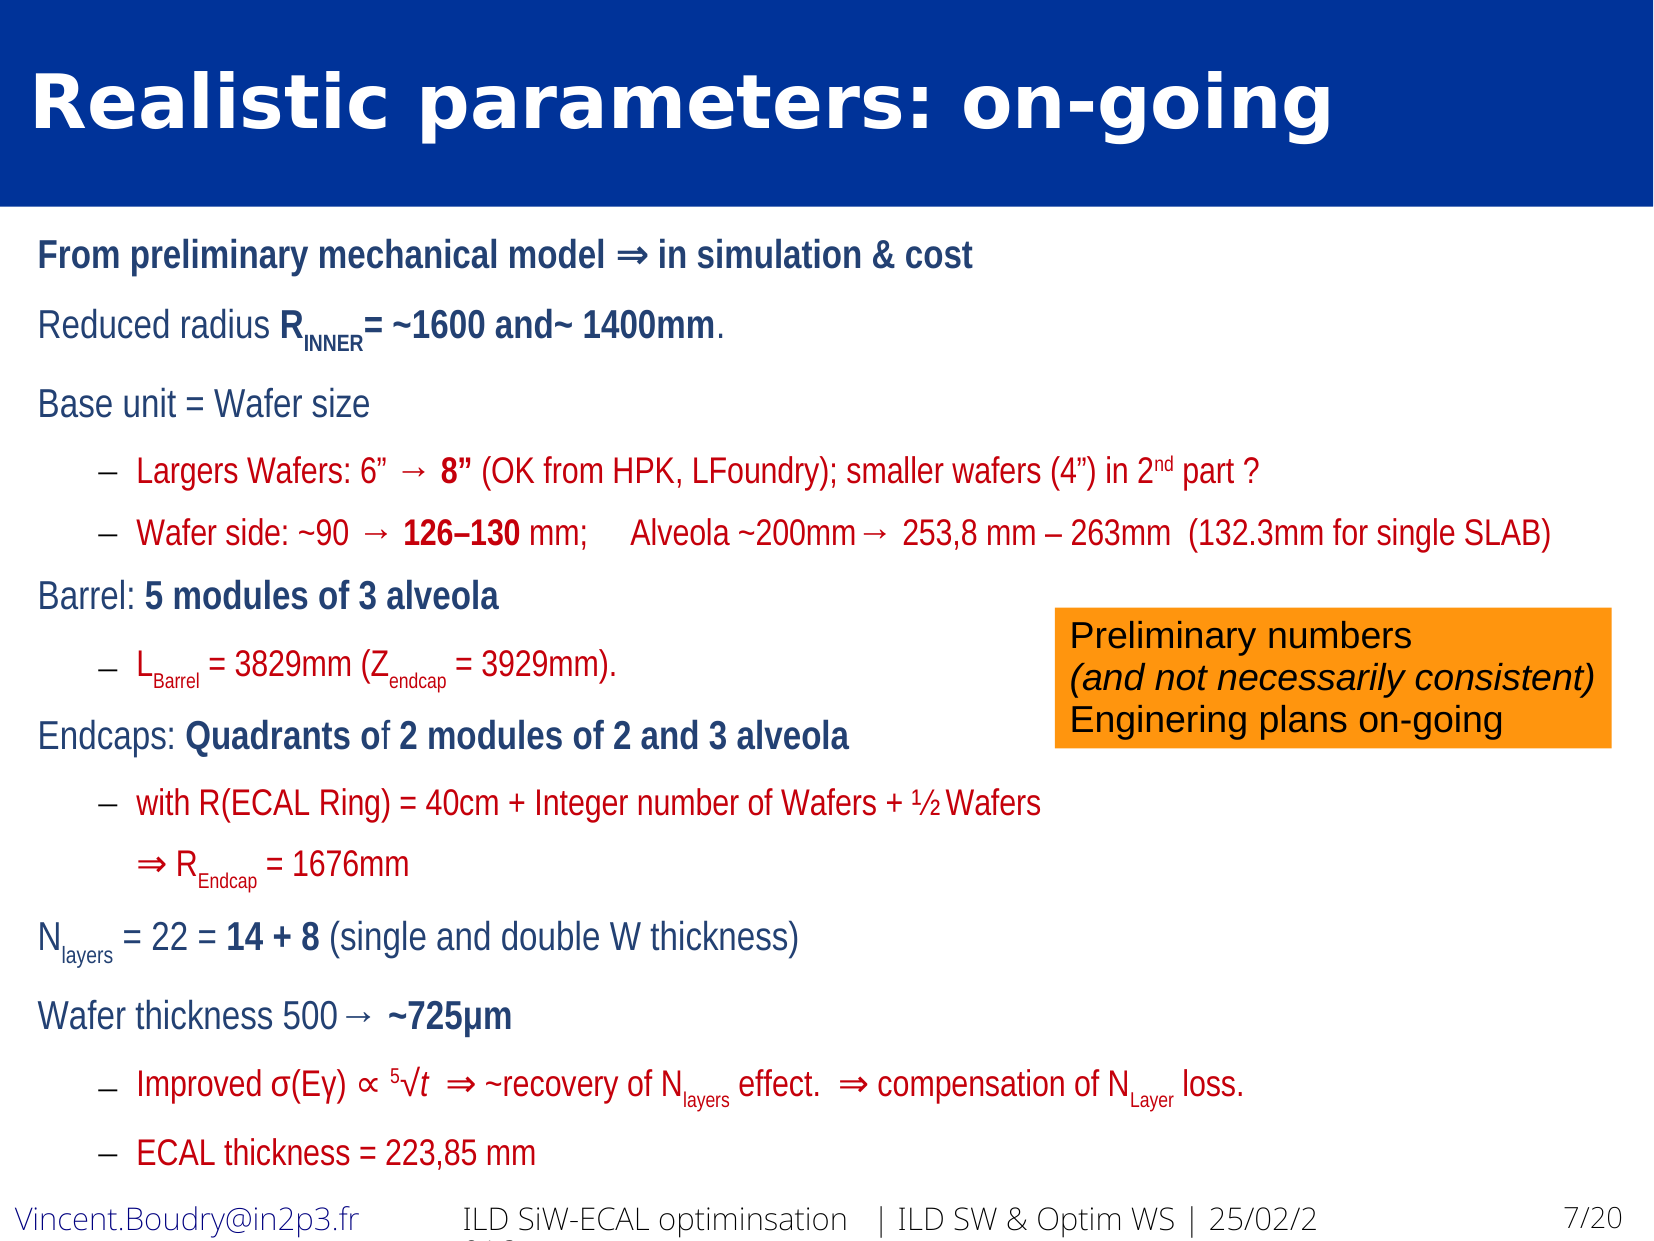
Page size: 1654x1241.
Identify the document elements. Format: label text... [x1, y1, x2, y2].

list From preliminary mechanical model ⇒ in simulation & cost Reduced radius RINNER= ~1600 and~ 1400mm. Base unit = Wafer size Largers Wafers: 6” → 8” (OK from HPK, LFoundry); smaller wafers (4”) in 2nd part ? Wafer side: ~90 → 126–130 mm; Alveola ~200mm→ 253,8 mm – 263mm (132.3mm for single SLAB) Barrel: 5 modules of 3 alveola LBarrel = 3829mm (Zendcap = 3929mm). Endcaps: Quadrants of 2 modules of 2 and 3 alveola with R(ECAL Ring) = 40cm + Integer number of Wafers + ½ Wafers ⇒ REndcap = 1676mm Nlayers = 22 = 14 + 8 (single and double W thickness) Wafer thickness 500→ ~725μm Improved σ(Eγ) ∝ 5√t ⇒ ~recovery of Nlayers effect. ⇒ compensation of NLayer loss. ECAL thickness = 223,85 mm [37, 230, 1619, 1181]
text_box Preliminary numbers (and not necessarily consistent) Enginering plans on-going [1054, 607, 1612, 749]
title Realistic parameters: on-going [29, 7, 1654, 200]
